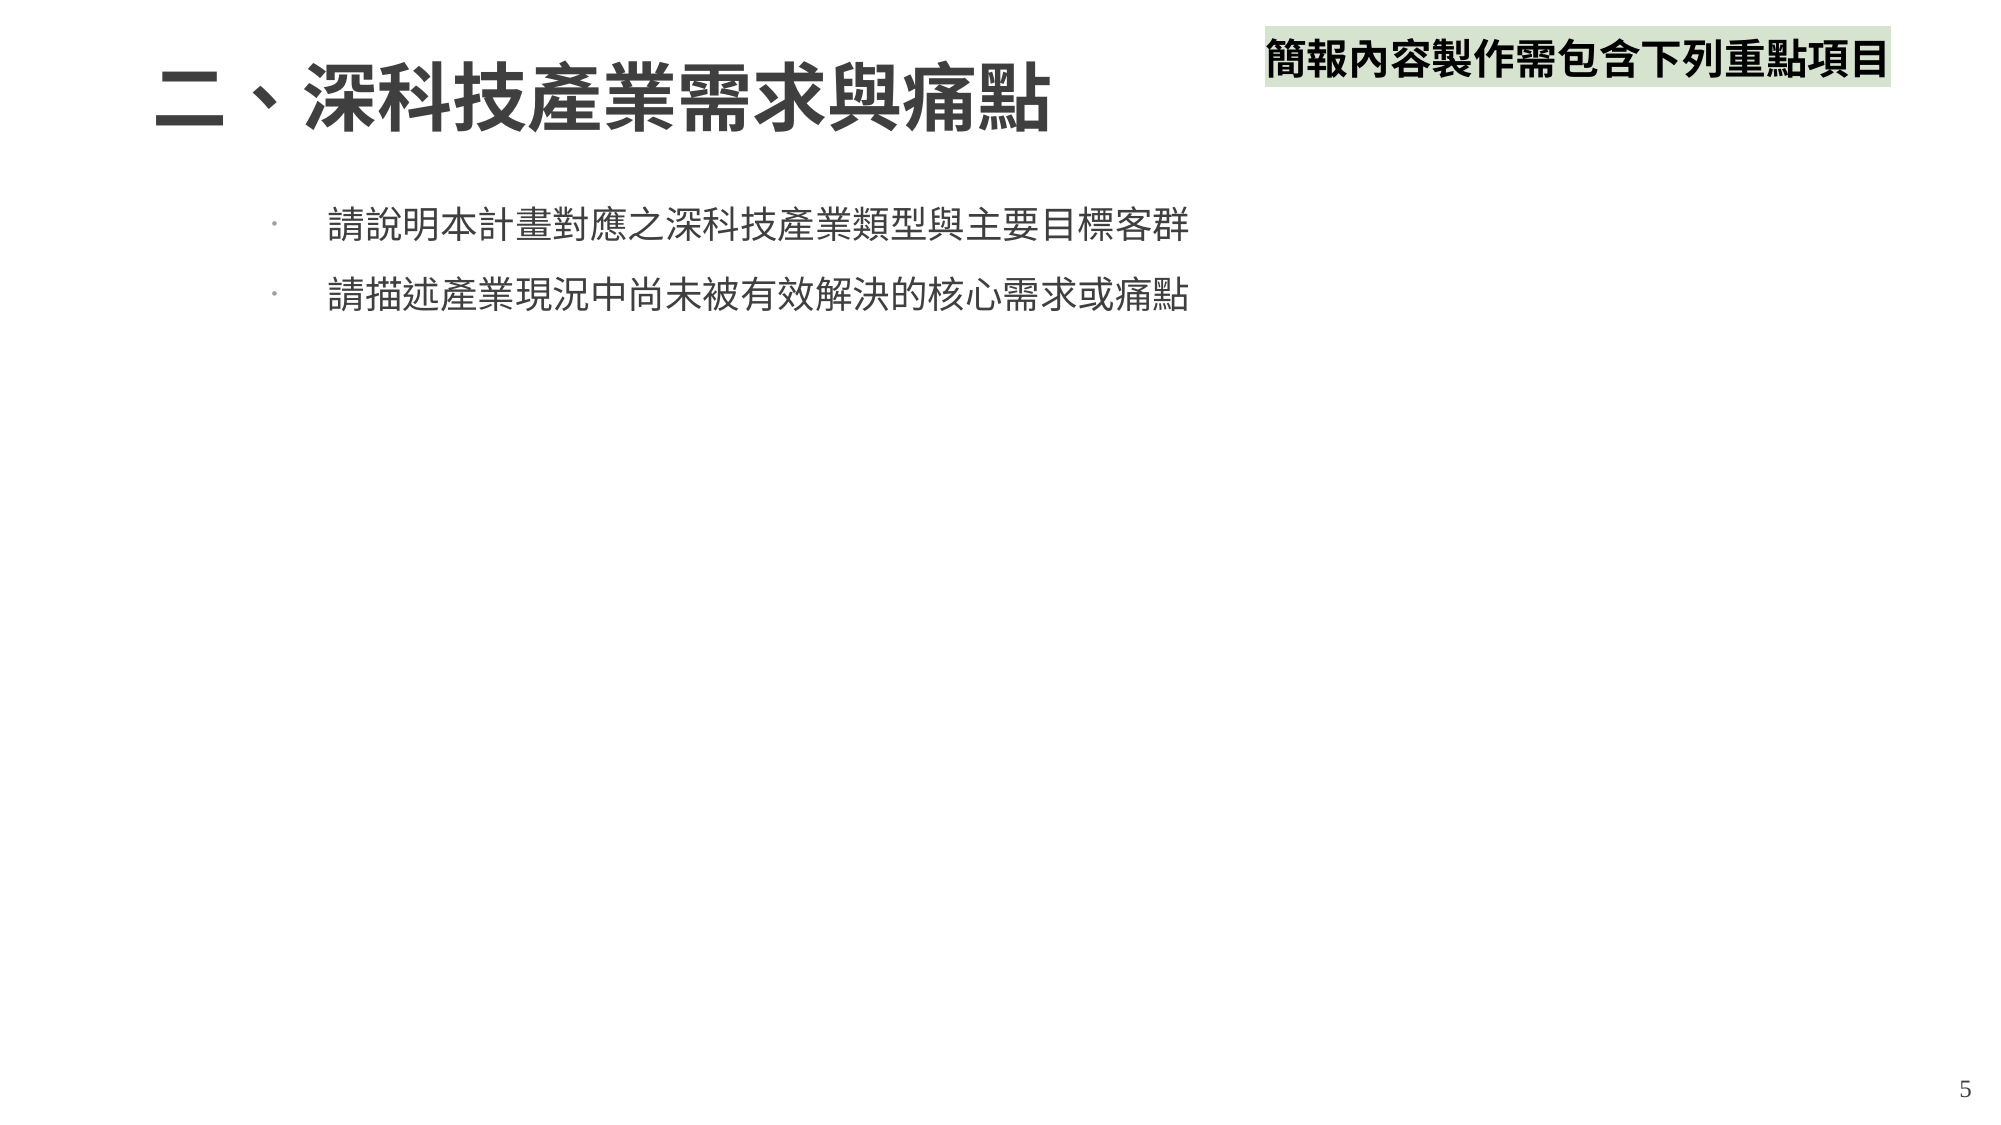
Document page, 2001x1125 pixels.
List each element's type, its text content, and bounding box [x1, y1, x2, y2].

text_box 5 [1931, 1062, 2000, 1113]
title 二、深科技產業需求與痛點 [137, 49, 1863, 153]
list 請說明本計畫對應之深科技產業類型與主要目標客群 請描述產業現況中尚未被有效解決的核心需求或痛點 [137, 193, 1863, 1036]
text_box 簡報內容製作需包含下列重點項目 [1174, 26, 1983, 91]
